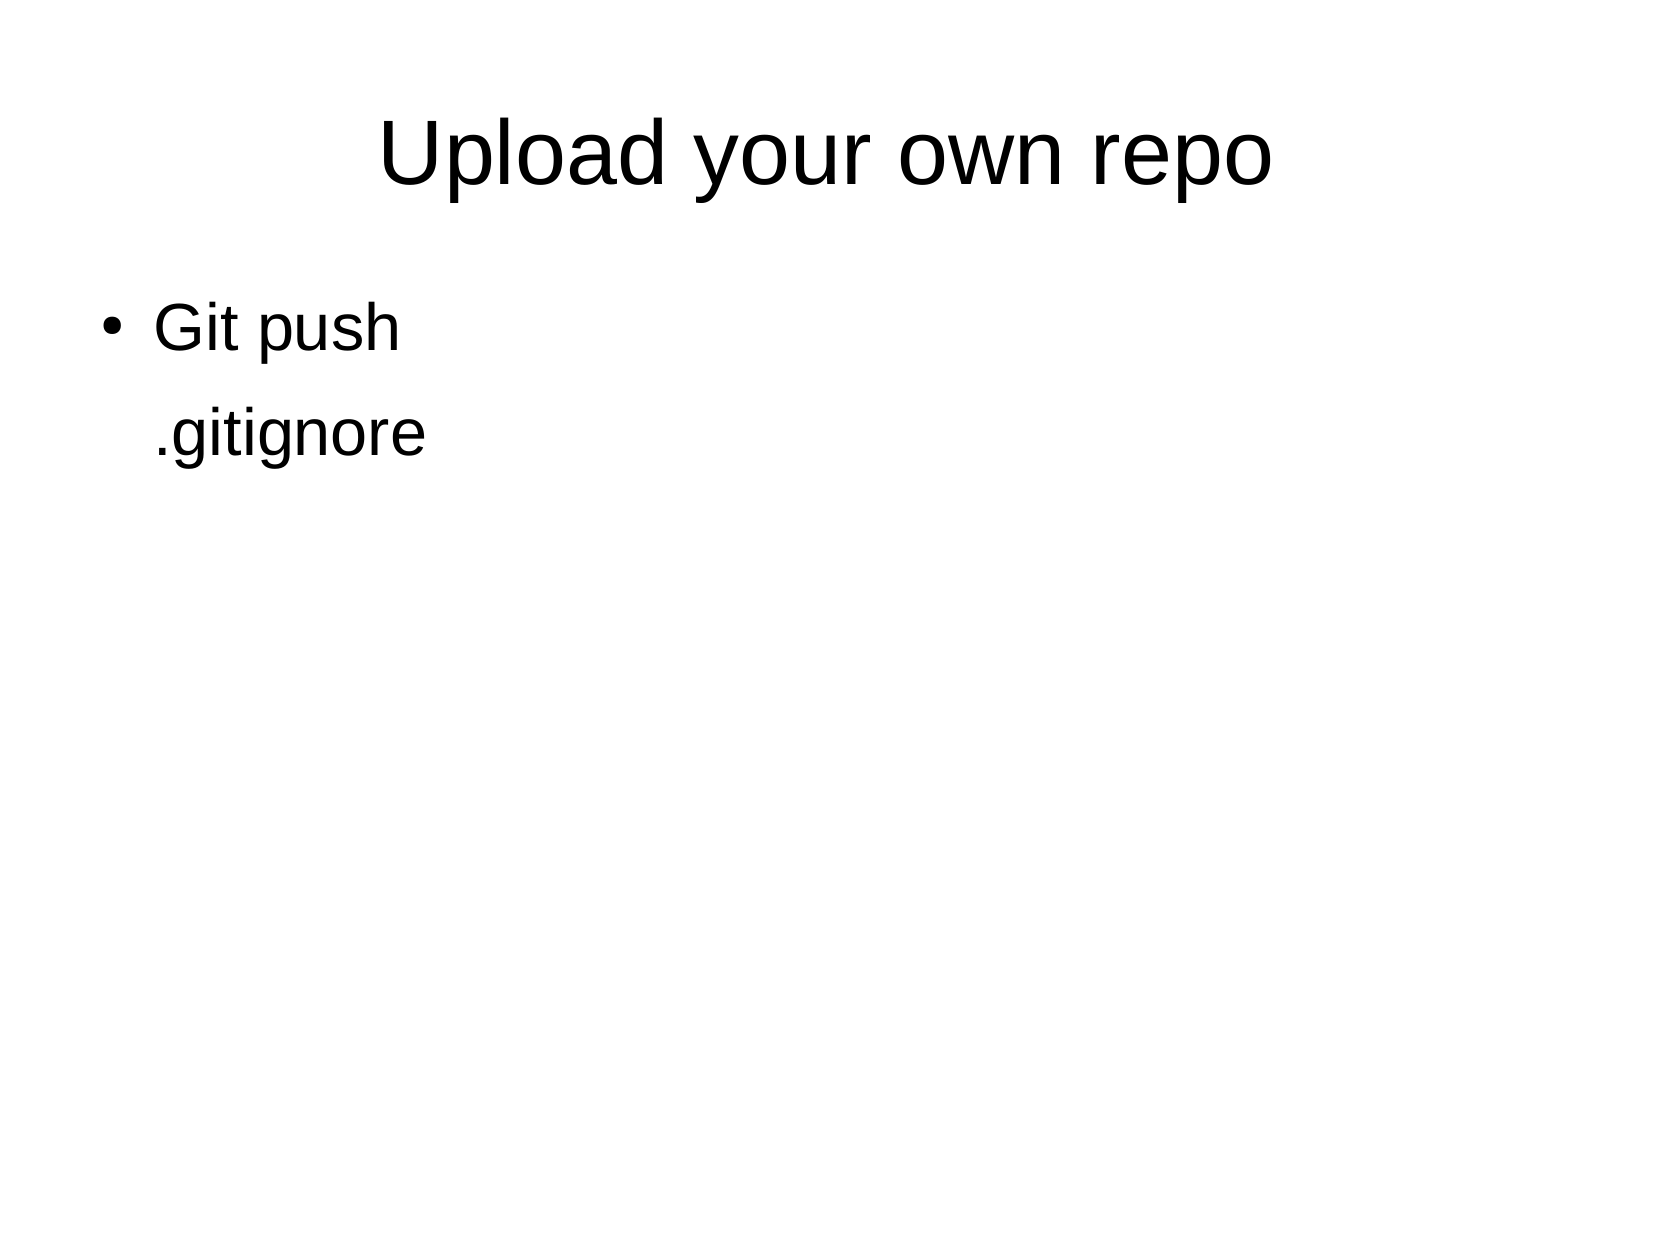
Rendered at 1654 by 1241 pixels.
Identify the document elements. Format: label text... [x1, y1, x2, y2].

title Upload your own repo [82, 49, 1571, 257]
list Git push .gitignore [82, 290, 1571, 1010]
